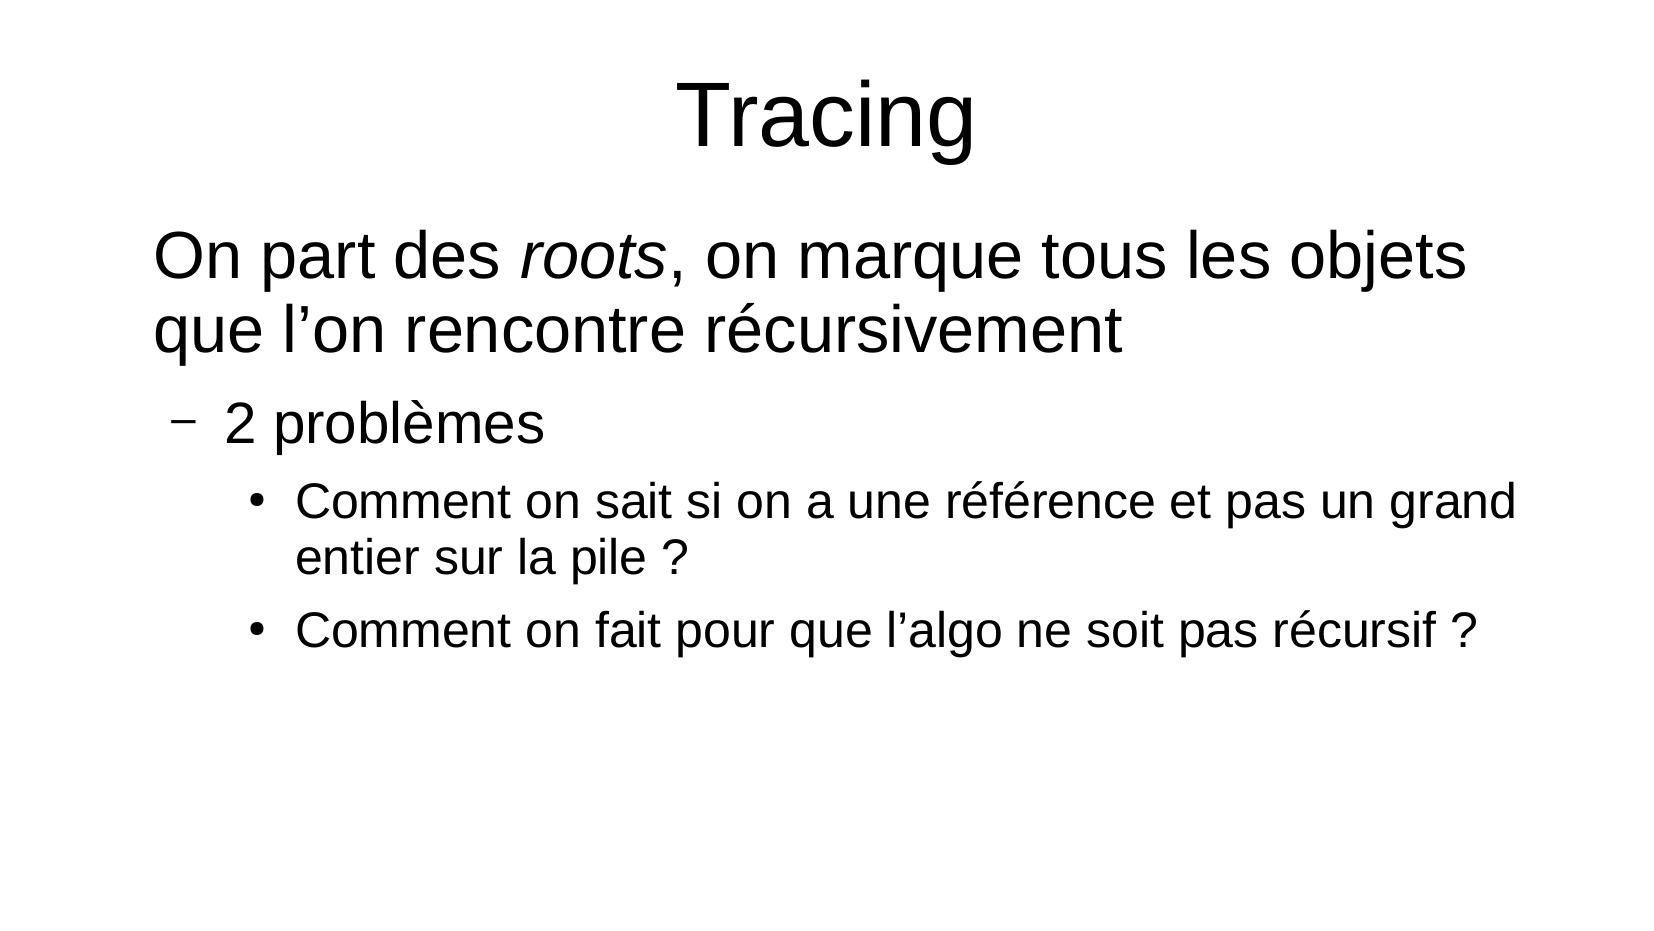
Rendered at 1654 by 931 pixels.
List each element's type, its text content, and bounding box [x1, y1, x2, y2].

list On part des roots, on marque tous les objets que l’on rencontre récursivement 2 problèmes Comment on sait si on a une référence et pas un grand entier sur la pile ? Comment on fait pour que l’algo ne soit pas récursif ? [82, 217, 1571, 758]
title Tracing [82, 37, 1571, 193]
